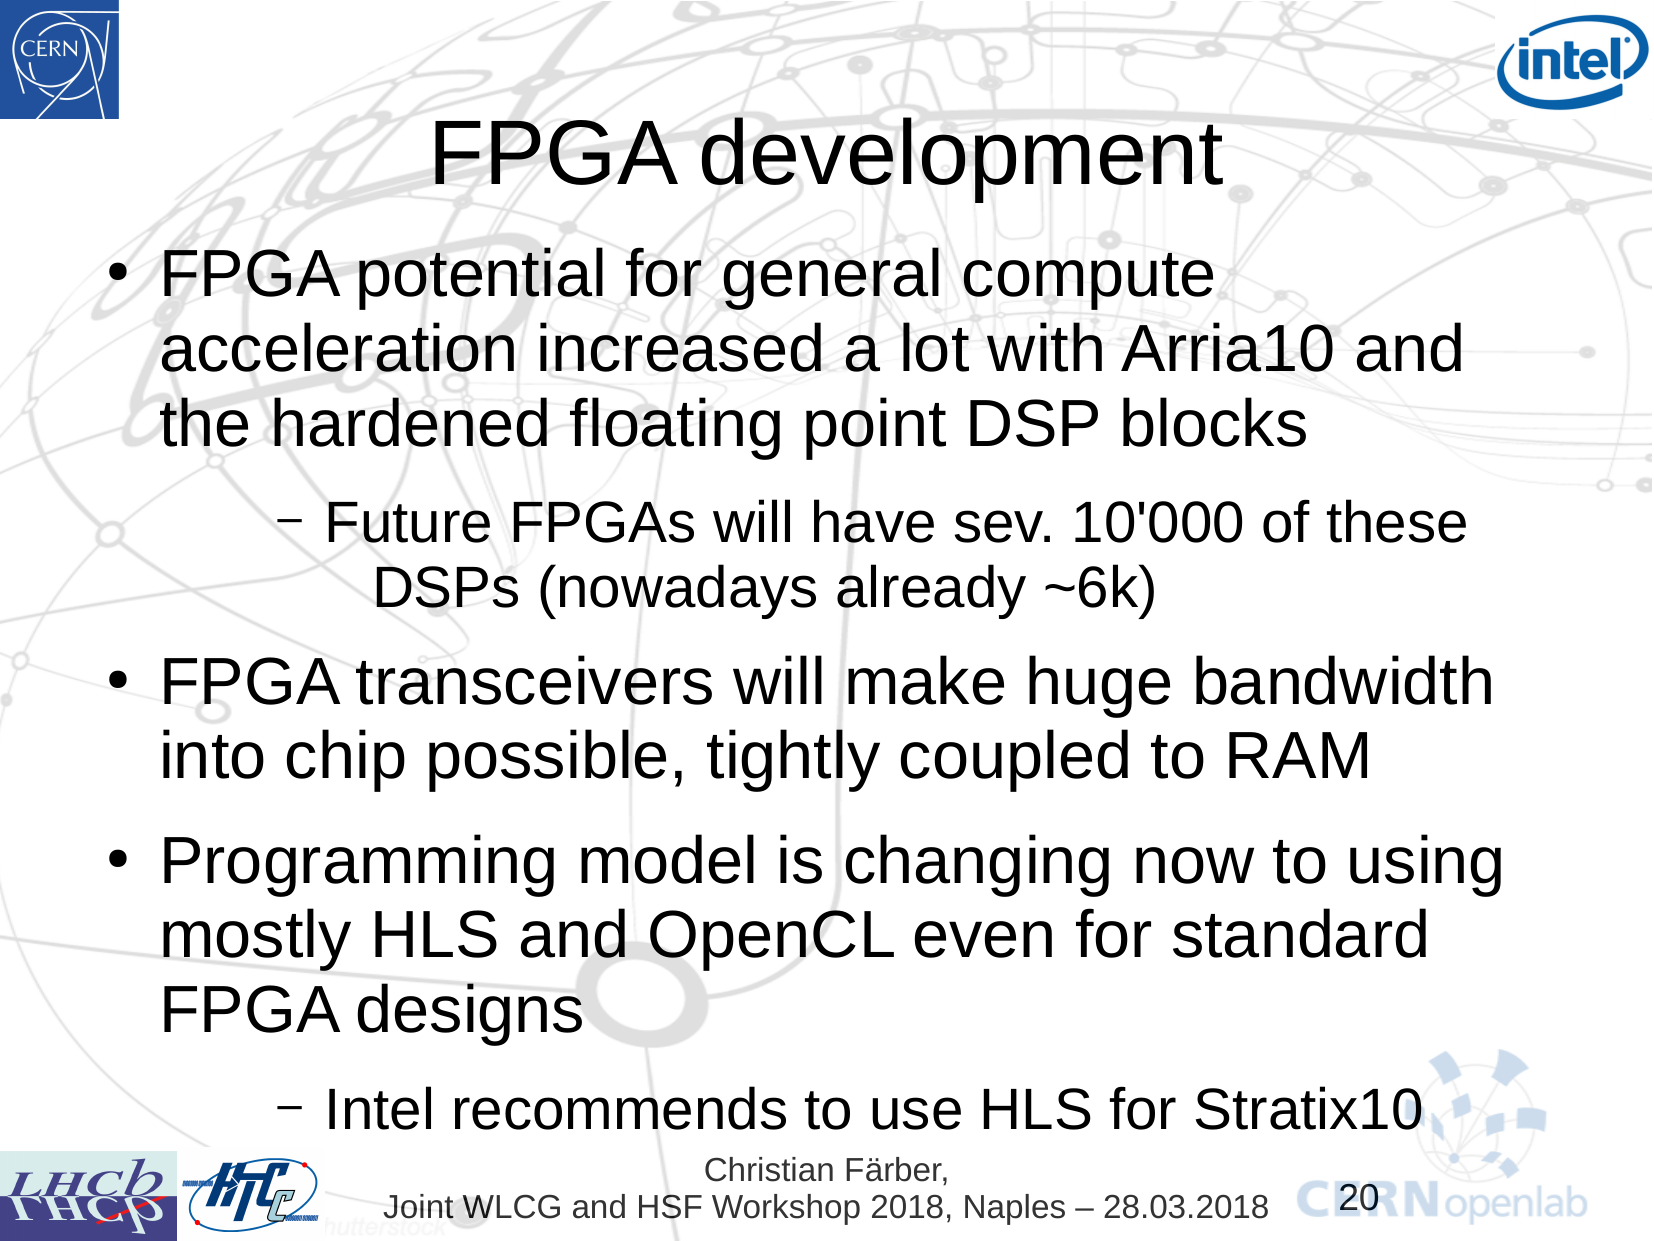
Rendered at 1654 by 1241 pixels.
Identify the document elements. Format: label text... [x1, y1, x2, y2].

picture [1007, 1211, 1022, 1225]
picture [744, 1211, 759, 1218]
picture [1050, 1211, 1064, 1218]
picture [401, 1211, 416, 1218]
picture [976, 1211, 983, 1218]
picture [926, 1211, 942, 1218]
picture [384, 1211, 397, 1218]
picture [780, 1211, 788, 1218]
picture [890, 1211, 905, 1218]
picture [538, 1211, 559, 1218]
picture [716, 1211, 723, 1218]
picture [910, 1211, 924, 1218]
picture [447, 1211, 453, 1218]
picture [730, 1211, 737, 1218]
picture [1251, 1211, 1267, 1218]
picture [662, 1211, 681, 1218]
picture [1168, 1211, 1184, 1218]
picture [1197, 1211, 1212, 1218]
list FPGA potential for general compute acceleration increased a lot with Arria10 and the hardened floating point DSP blocks Future FPGAs will have sev. 10'000 of these DSPs (nowadays already ~6k) FPGA transceivers will make huge bandwidth into chip possible, tightly coupled to RAM Programming model is changing now to using mostly HLS and OpenCL even for standard FPGA designs Intel recommends to use HLS for Stratix10 [88, 236, 1565, 1211]
picture [789, 1211, 803, 1218]
picture [826, 1211, 841, 1218]
picture [1216, 1211, 1231, 1218]
picture [610, 1211, 624, 1218]
picture [987, 1211, 1005, 1218]
picture [572, 1211, 590, 1218]
picture [872, 1211, 887, 1218]
picture [481, 1211, 488, 1218]
picture [1151, 1211, 1166, 1218]
picture [844, 1211, 859, 1225]
title FPGA development [82, 49, 1571, 257]
picture [514, 1211, 535, 1218]
picture [0, 0, 119, 119]
picture [0, 1151, 325, 1241]
picture [1235, 1211, 1249, 1218]
picture [497, 1211, 511, 1218]
picture [1495, 0, 1654, 119]
picture [467, 1211, 474, 1218]
picture [1105, 1211, 1120, 1218]
picture [1122, 1211, 1138, 1218]
picture [1033, 1211, 1047, 1218]
